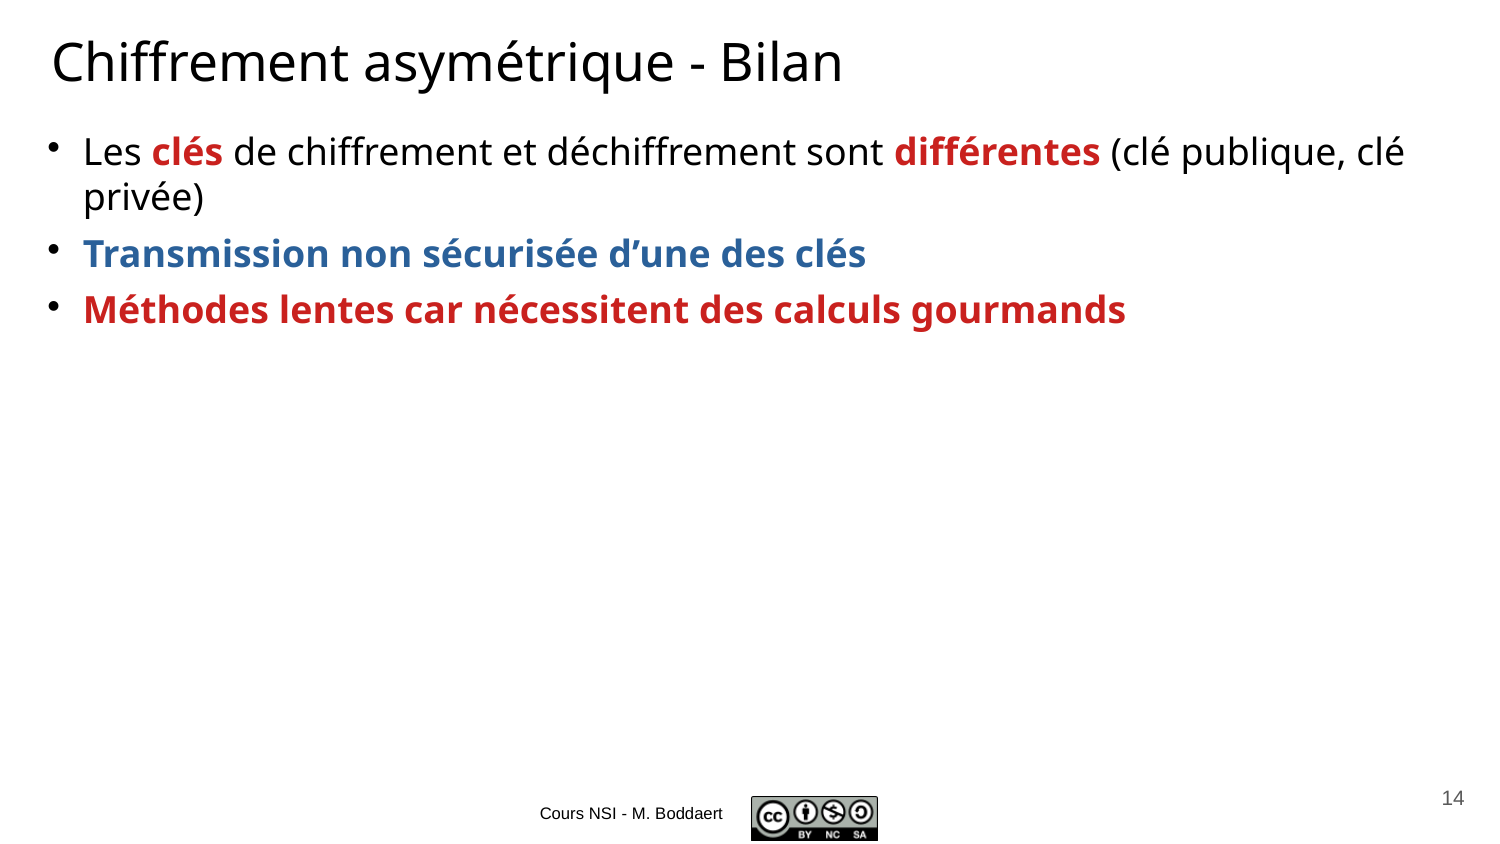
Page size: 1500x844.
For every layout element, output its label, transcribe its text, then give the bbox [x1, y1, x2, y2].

slide_number <numéro> [1389, 764, 1480, 830]
title Chiffrement asymétrique - Bilan [51, 13, 1449, 108]
picture [751, 796, 878, 841]
text_box Les clés de chiffrement et déchiffrement sont différentes (clé publique, clé privée) Transmission non sécurisée d’une des clés Méthodes lentes car nécessitent des calculs gourmands [32, 120, 1480, 296]
